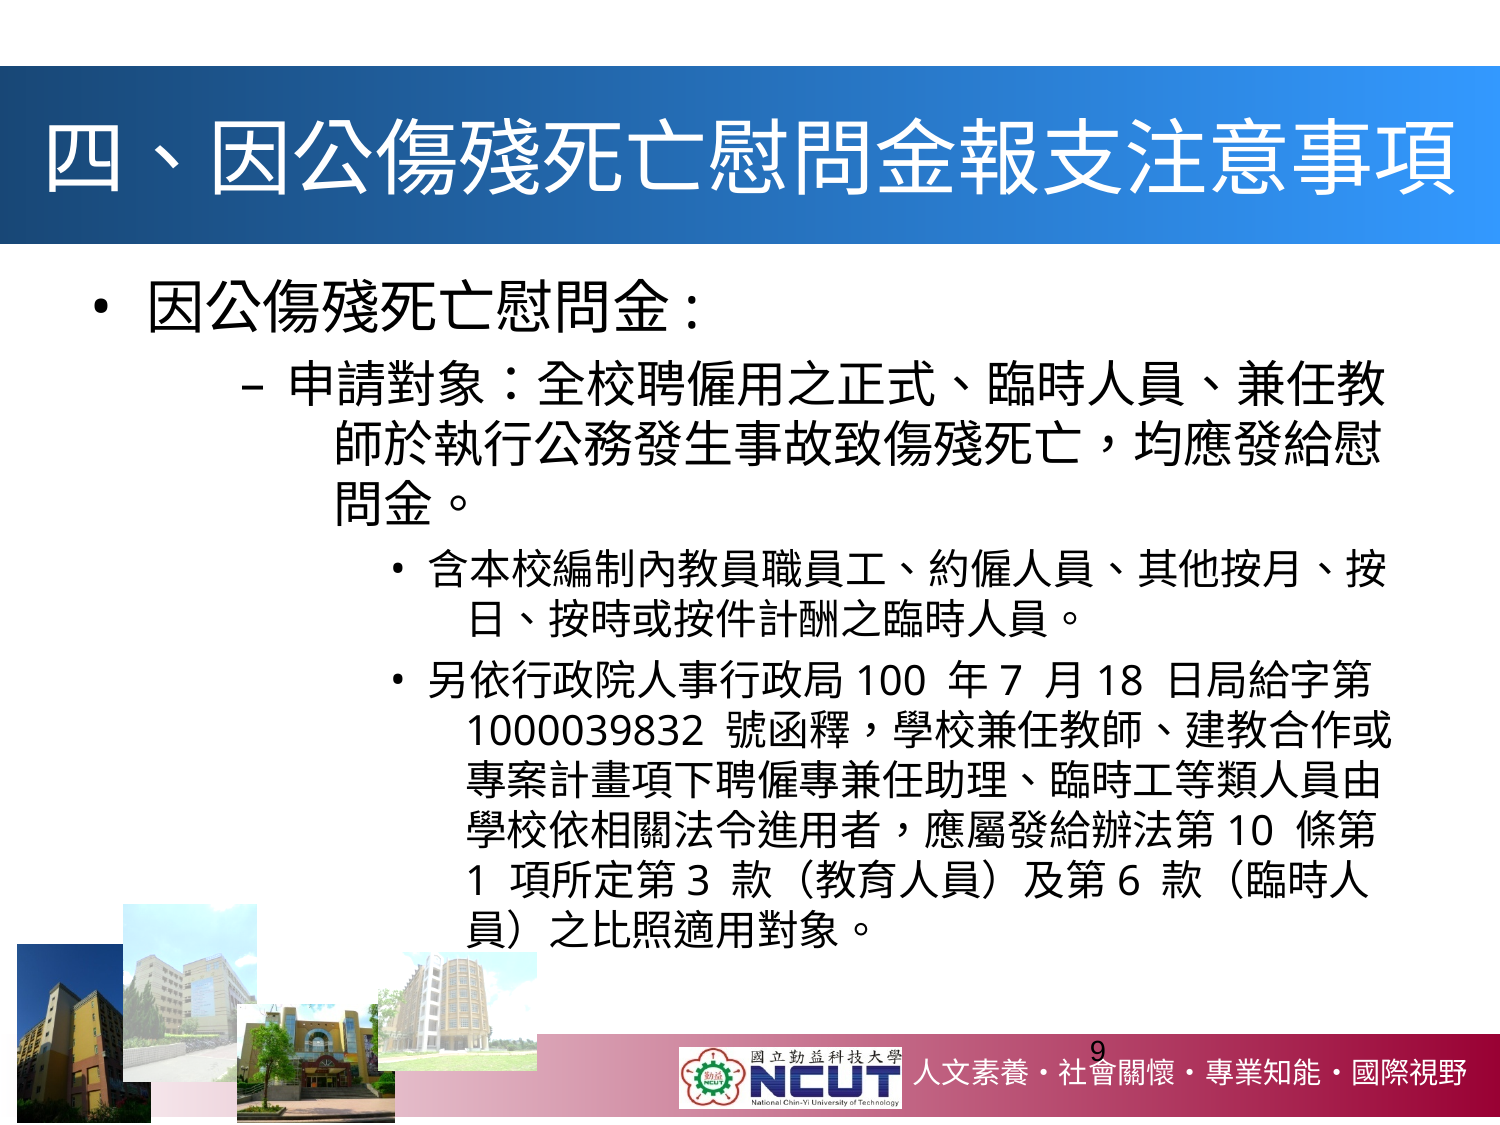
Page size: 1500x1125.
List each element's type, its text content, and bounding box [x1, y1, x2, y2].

list 因公傷殘死亡慰問金: 申請對象：全校聘僱用之正式、臨時人員、兼任教師於執行公務發生事故致傷殘死亡，均應發給慰問金。 含本校編制內教員職員工、約僱人員、其他按月、按日、按時或按件計酬之臨時人員。 另依行政院人事行政局100 年7 月18 日局給字第1000039832 號函釋，學校兼任教師、建教合作或專案計畫項下聘僱專兼任助理、臨時工等類人員由學校依相關法令進用者，應屬發給辦法第10 條第1 項所定第3 款（教育人員）及第6 款（臨時人員）之比照適用對象。 [75, 262, 1426, 1005]
text_box 9 [1074, 1024, 1426, 1103]
title 四、因公傷殘死亡慰問金報支注意事項 [0, 66, 1500, 244]
